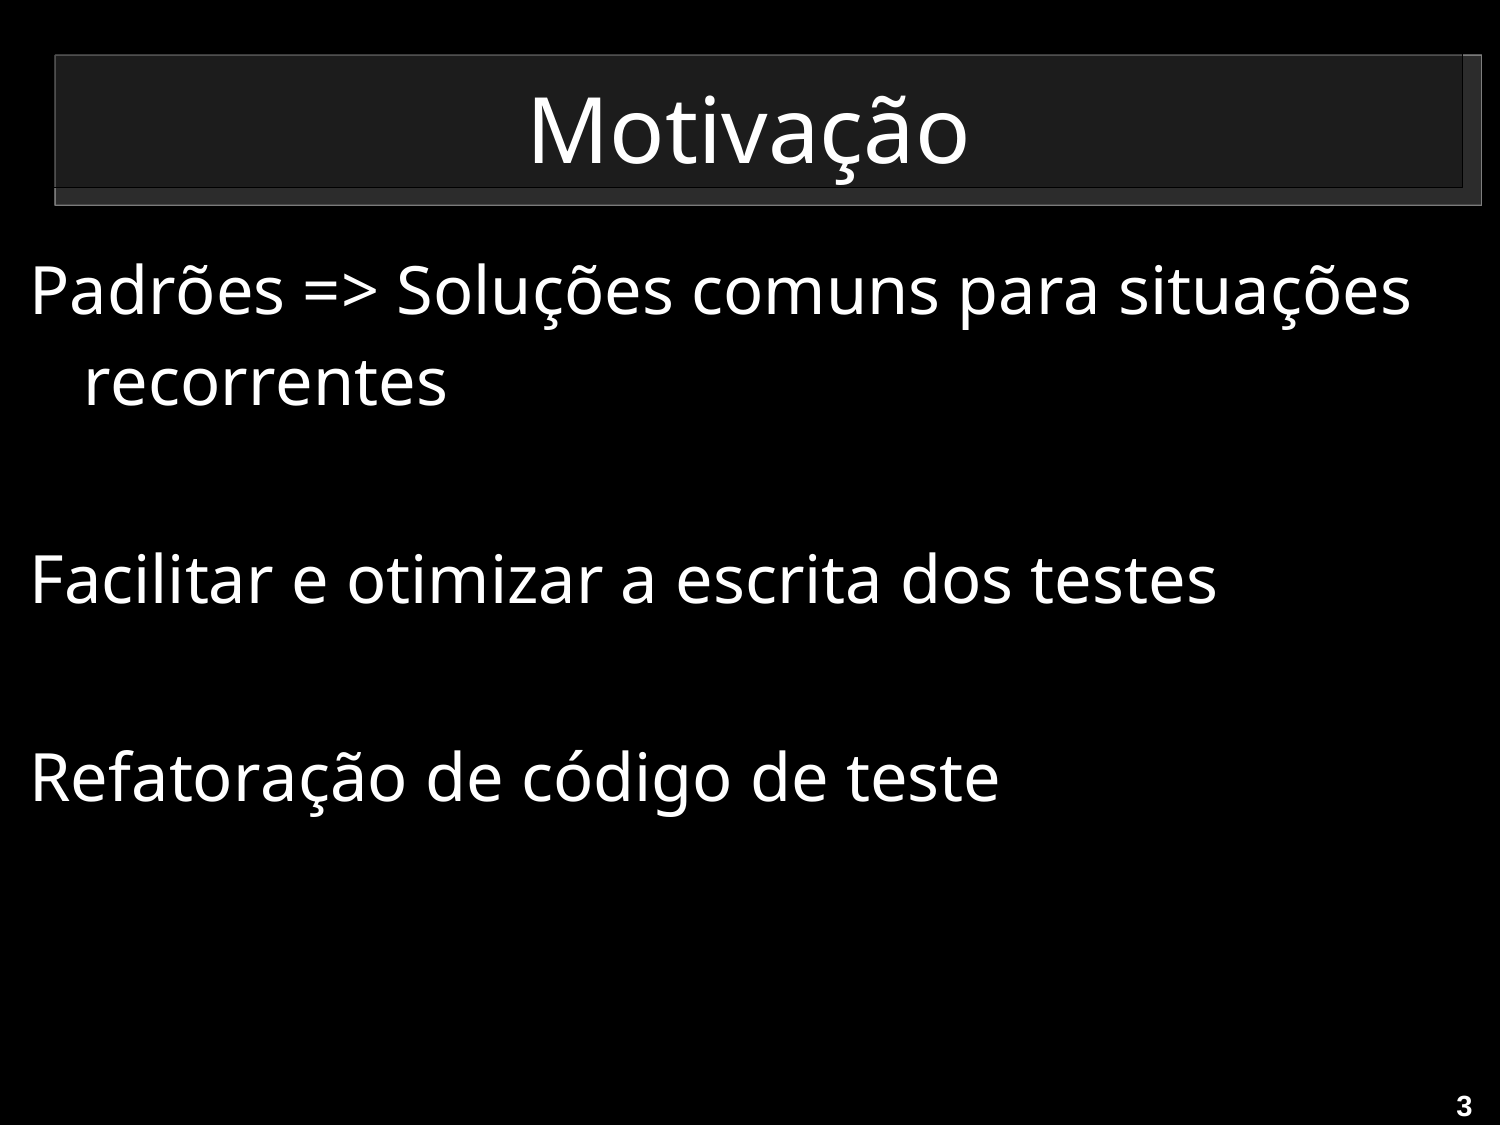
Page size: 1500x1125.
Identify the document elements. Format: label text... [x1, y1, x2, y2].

list Padrões => Soluções comuns para situações recorrentes Facilitar e otimizar a escrita dos testes Refatoração de código de teste [29, 243, 1469, 1072]
title Motivação [29, 38, 1469, 218]
